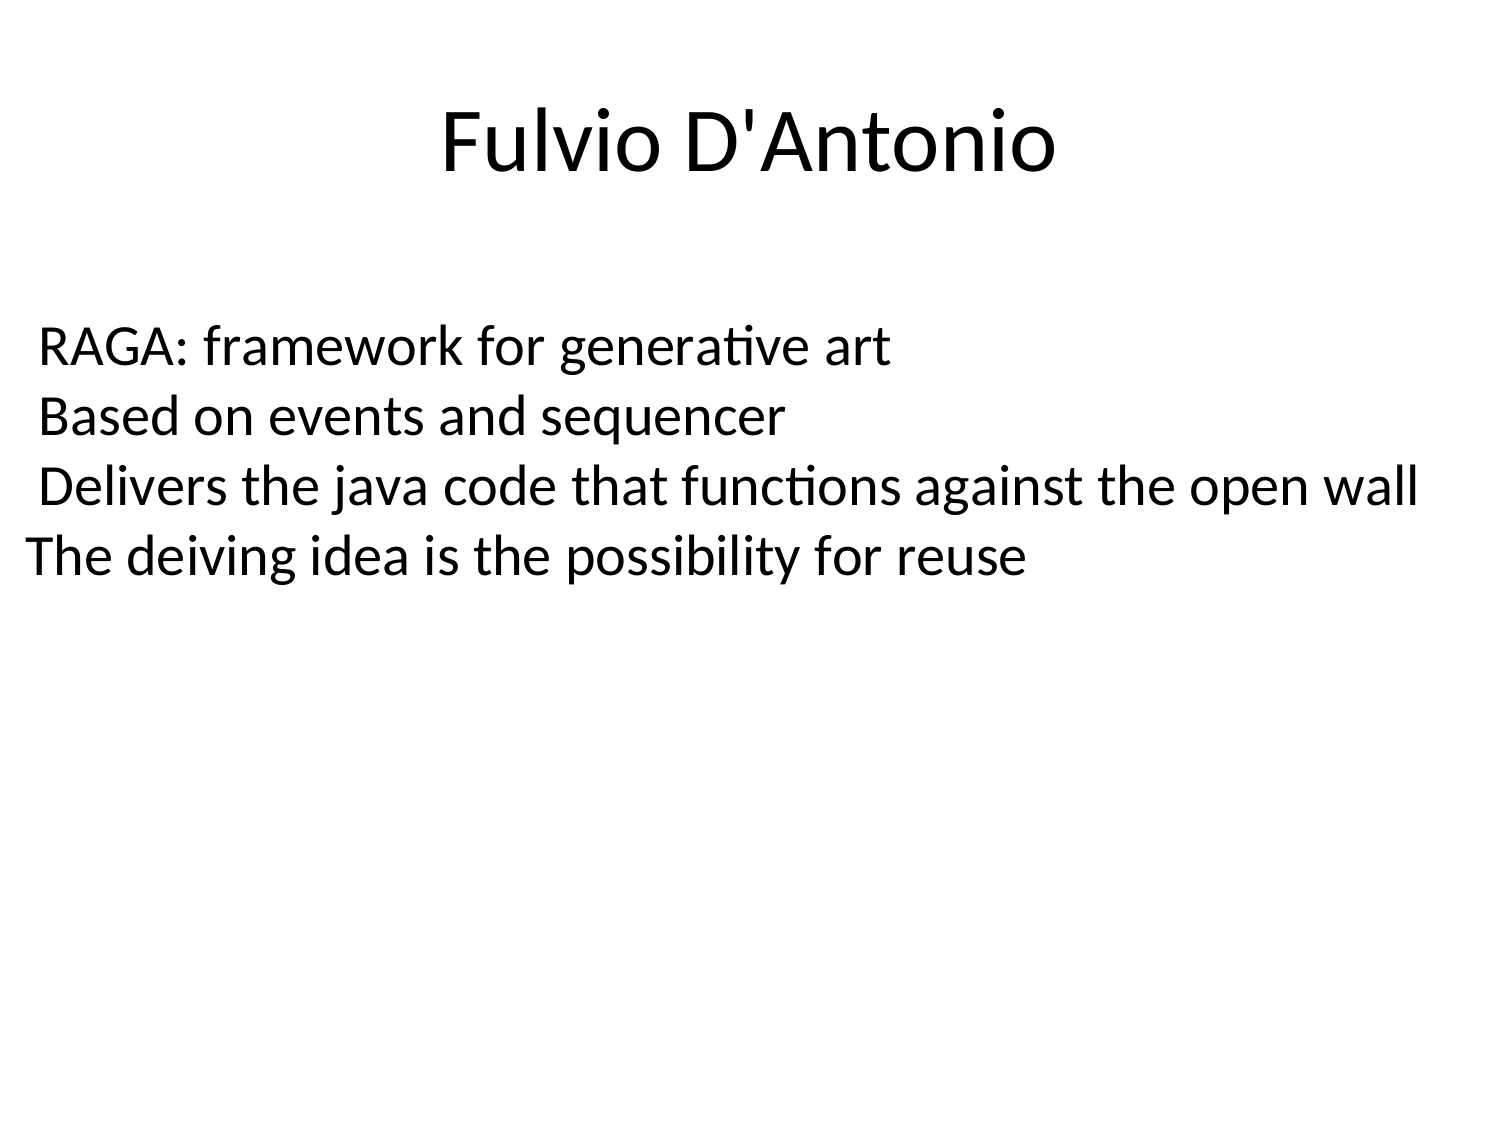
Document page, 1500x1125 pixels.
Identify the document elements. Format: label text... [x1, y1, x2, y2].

text_box Fulvio D'Antonio [75, 45, 1426, 233]
text_box RAGA: framework for generative art Based on events and sequencer Delivers the java code that functions against the open wall The deiving idea is the possibility for reuse [10, 299, 1463, 721]
